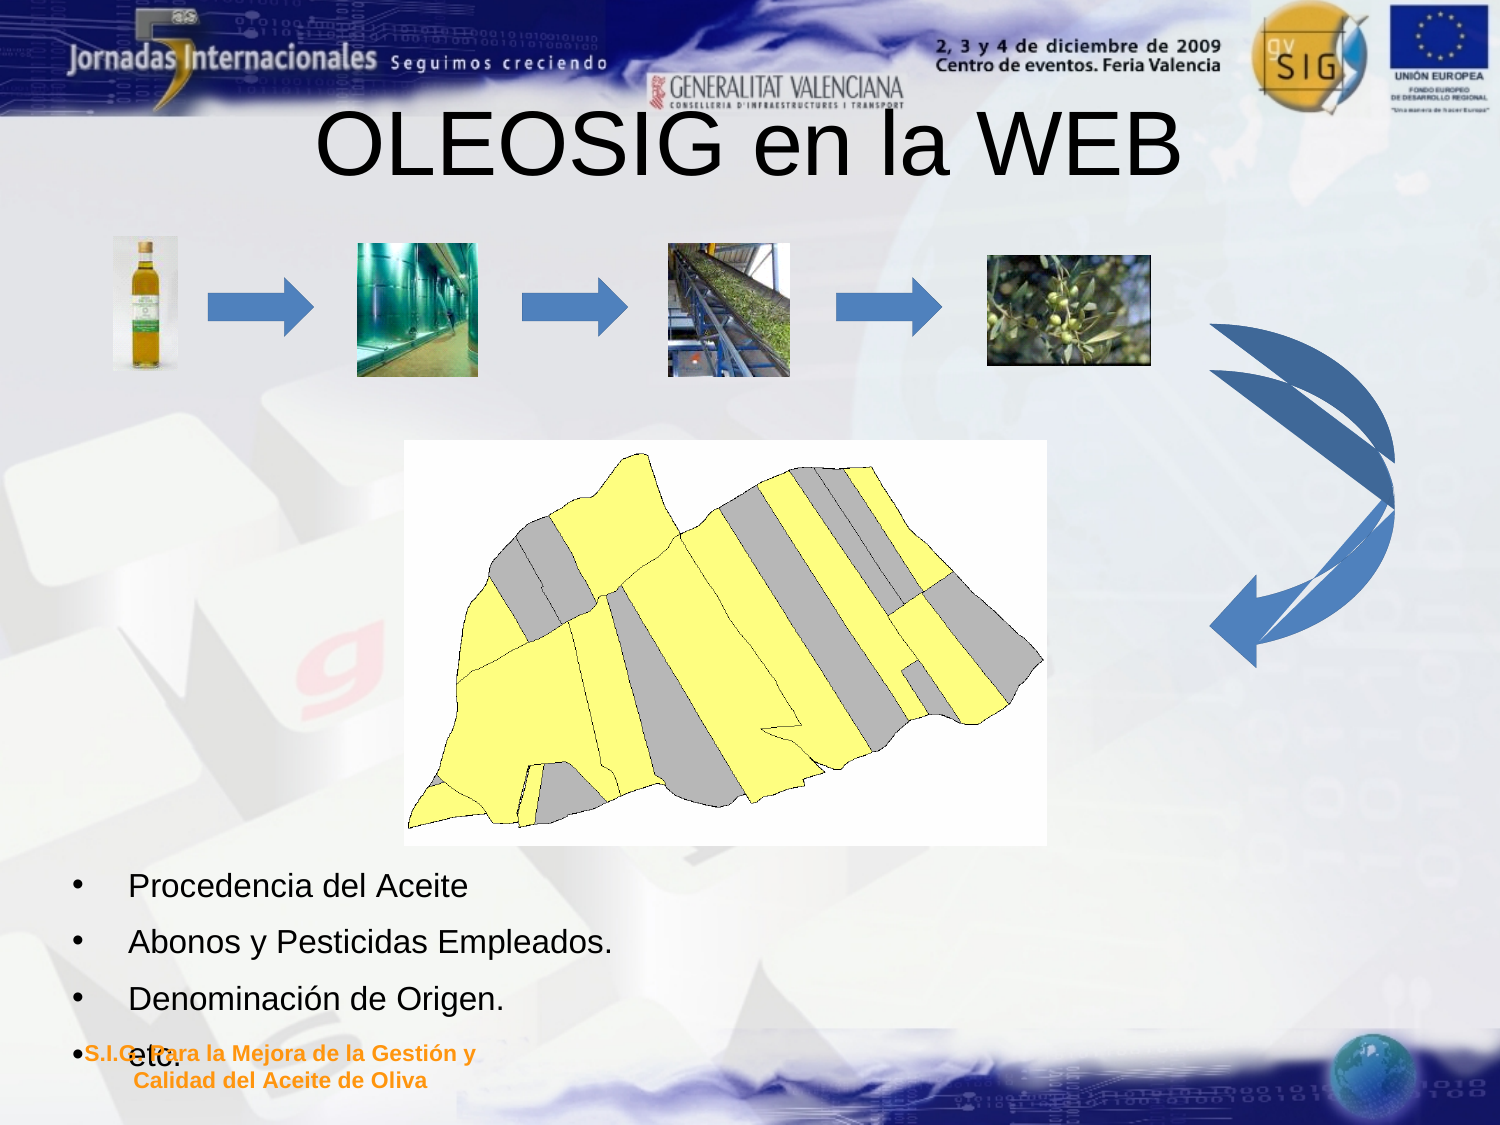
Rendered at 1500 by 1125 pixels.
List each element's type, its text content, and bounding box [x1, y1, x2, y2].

picture [0, 0, 1500, 1125]
text_box Procedencia del Aceite Abonos y Pesticidas Empleados. Denominación de Origen. etc. [57, 856, 1418, 1125]
title OLEOSIG en la WEB [75, 45, 1426, 233]
title S.I.G. Para la Mejora de la Gestión y Calidad del Aceite de Oliva [59, 1003, 502, 1125]
